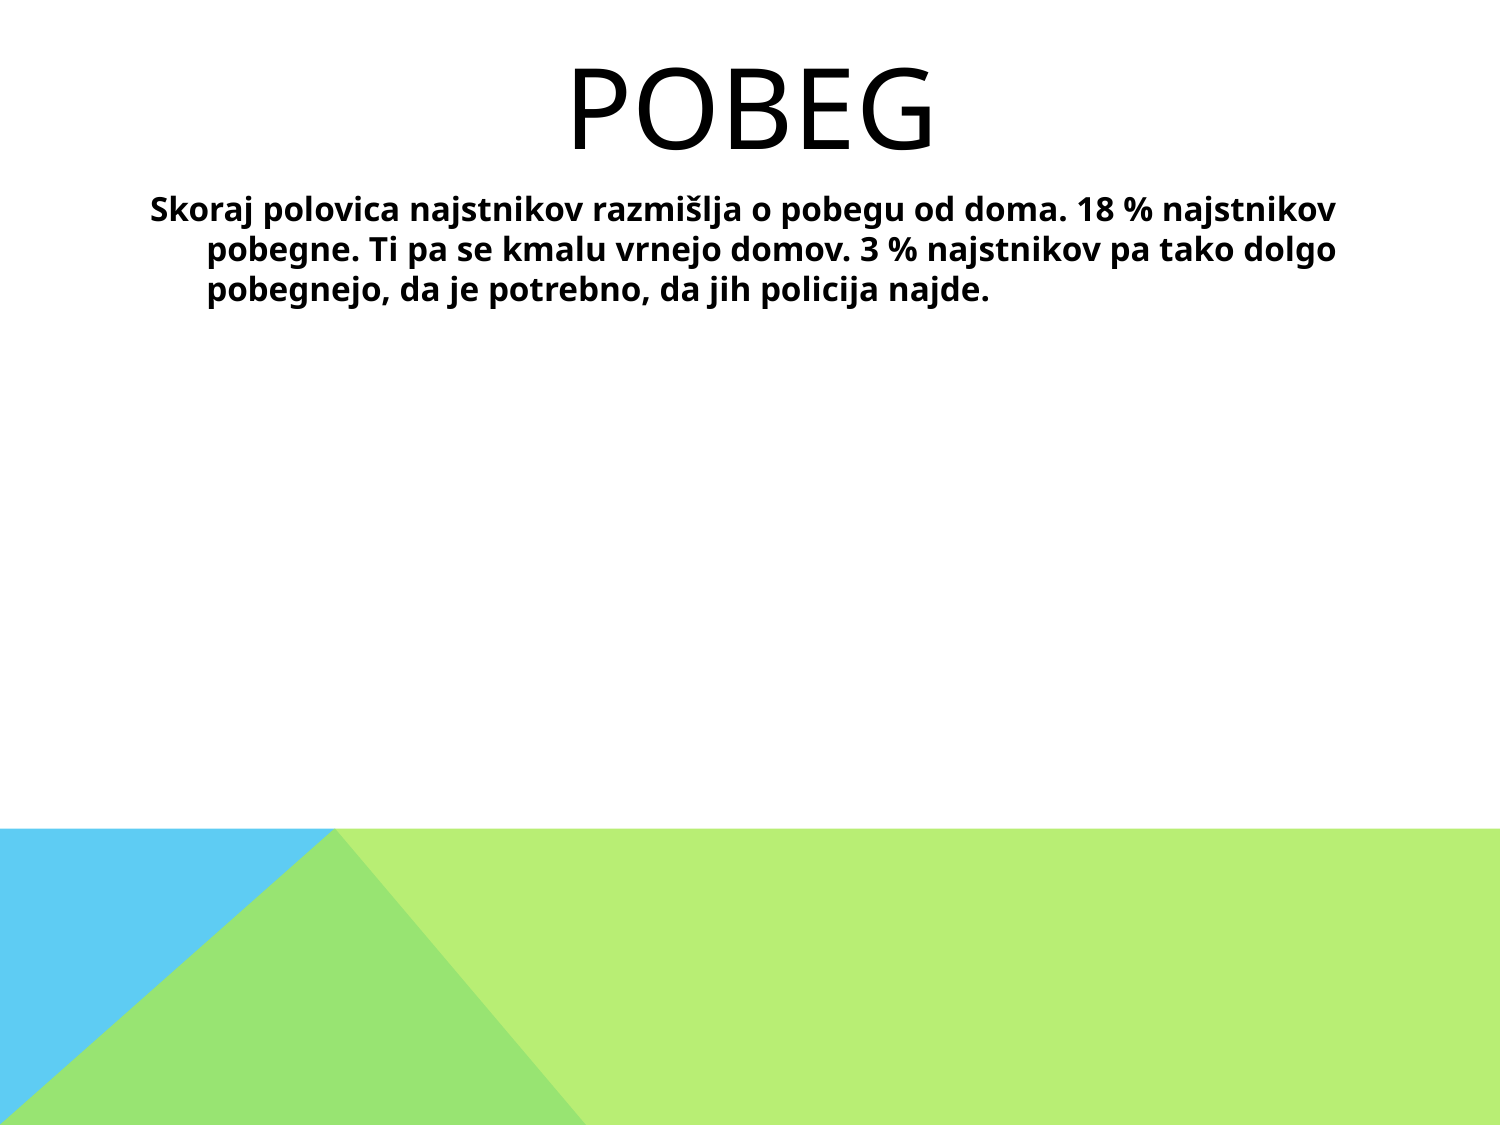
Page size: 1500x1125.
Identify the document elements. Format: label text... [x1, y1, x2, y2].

list Skoraj polovica najstnikov razmišlja o pobegu od doma. 18 % najstnikov pobegne. Ti pa se kmalu vrnejo domov. 3 % najstnikov pa tako dolgo pobegnejo, da je potrebno, da jih policija najde. [134, 180, 1369, 768]
title POBEG [134, 59, 1369, 150]
